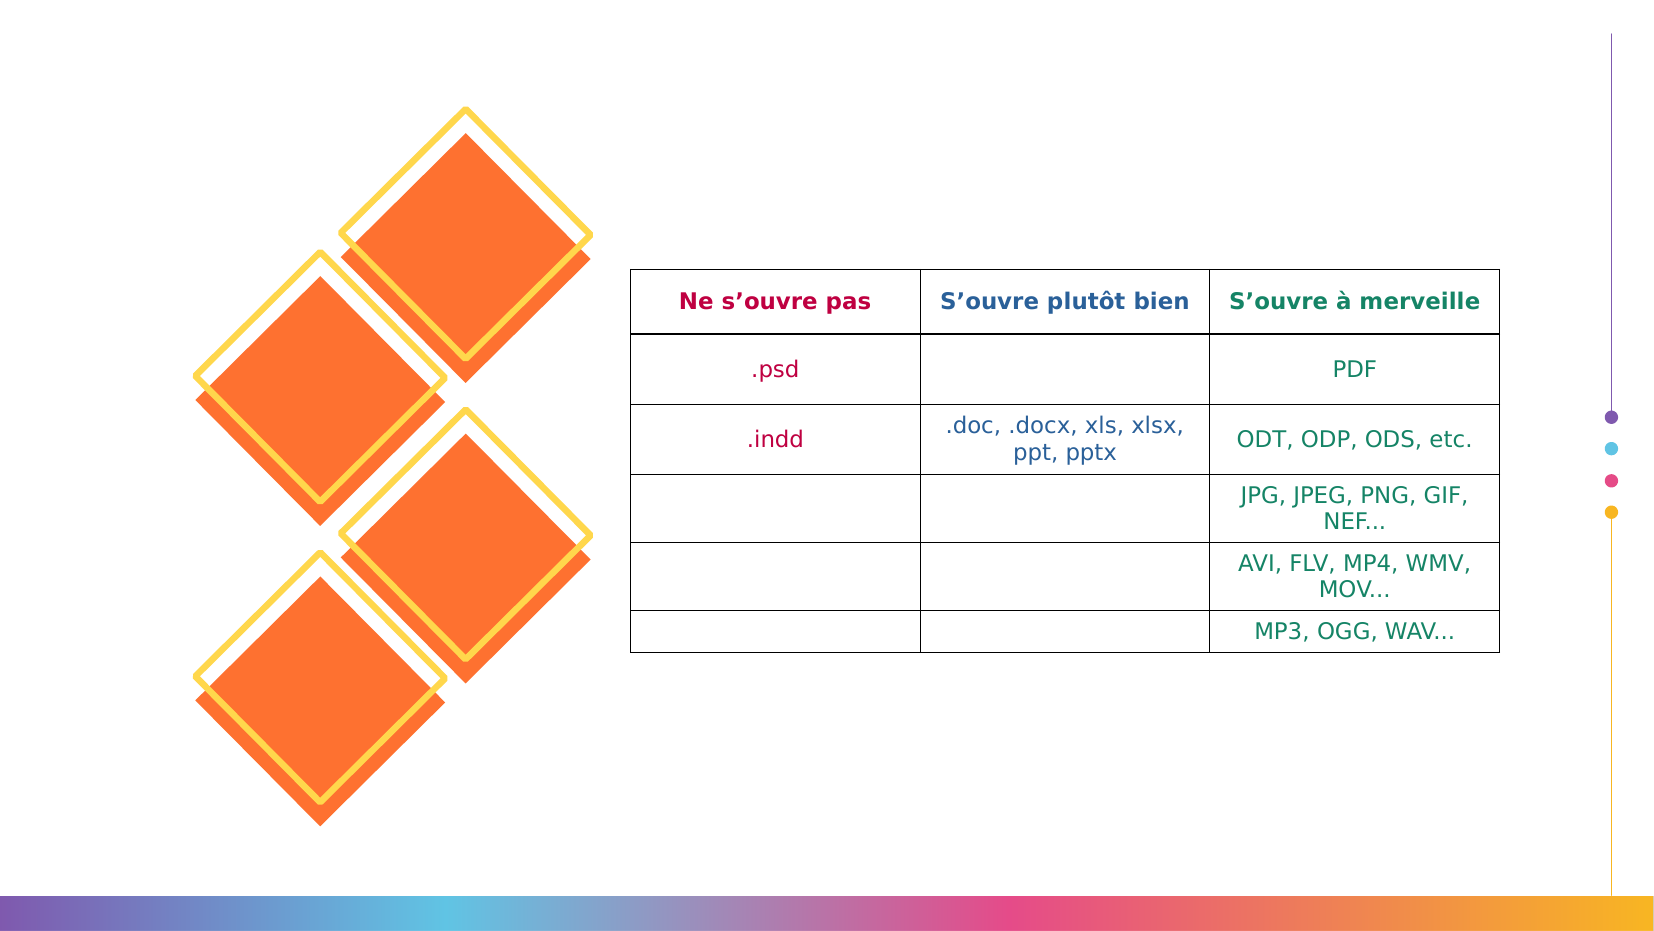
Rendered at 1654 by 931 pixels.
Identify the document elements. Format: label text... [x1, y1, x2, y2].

table_cell [921, 543, 1209, 610]
table_cell [921, 335, 1209, 404]
table_cell [921, 475, 1209, 542]
table_header S’ouvre à merveille [1210, 270, 1499, 333]
table_cell [631, 475, 920, 542]
table_cell PDF [1210, 335, 1499, 404]
table_cell [631, 611, 920, 652]
table_header S’ouvre plutôt bien [921, 270, 1209, 333]
table_cell .indd [631, 405, 920, 474]
table_cell .doc, .docx, xls, xlsx, ppt, pptx [921, 405, 1209, 474]
picture [0, 896, 1654, 931]
table_cell JPG, JPEG, PNG, GIF, NEF... [1210, 475, 1499, 542]
table_cell [631, 543, 920, 610]
table_cell [921, 611, 1209, 652]
table_cell ODT, ODP, ODS, etc. [1210, 405, 1499, 474]
table_cell AVI, FLV, MP4, WMV, MOV... [1210, 543, 1499, 610]
table_header Ne s’ouvre pas [631, 270, 920, 333]
table_cell MP3, OGG, WAV... [1210, 611, 1499, 652]
table_cell .psd [631, 335, 920, 404]
